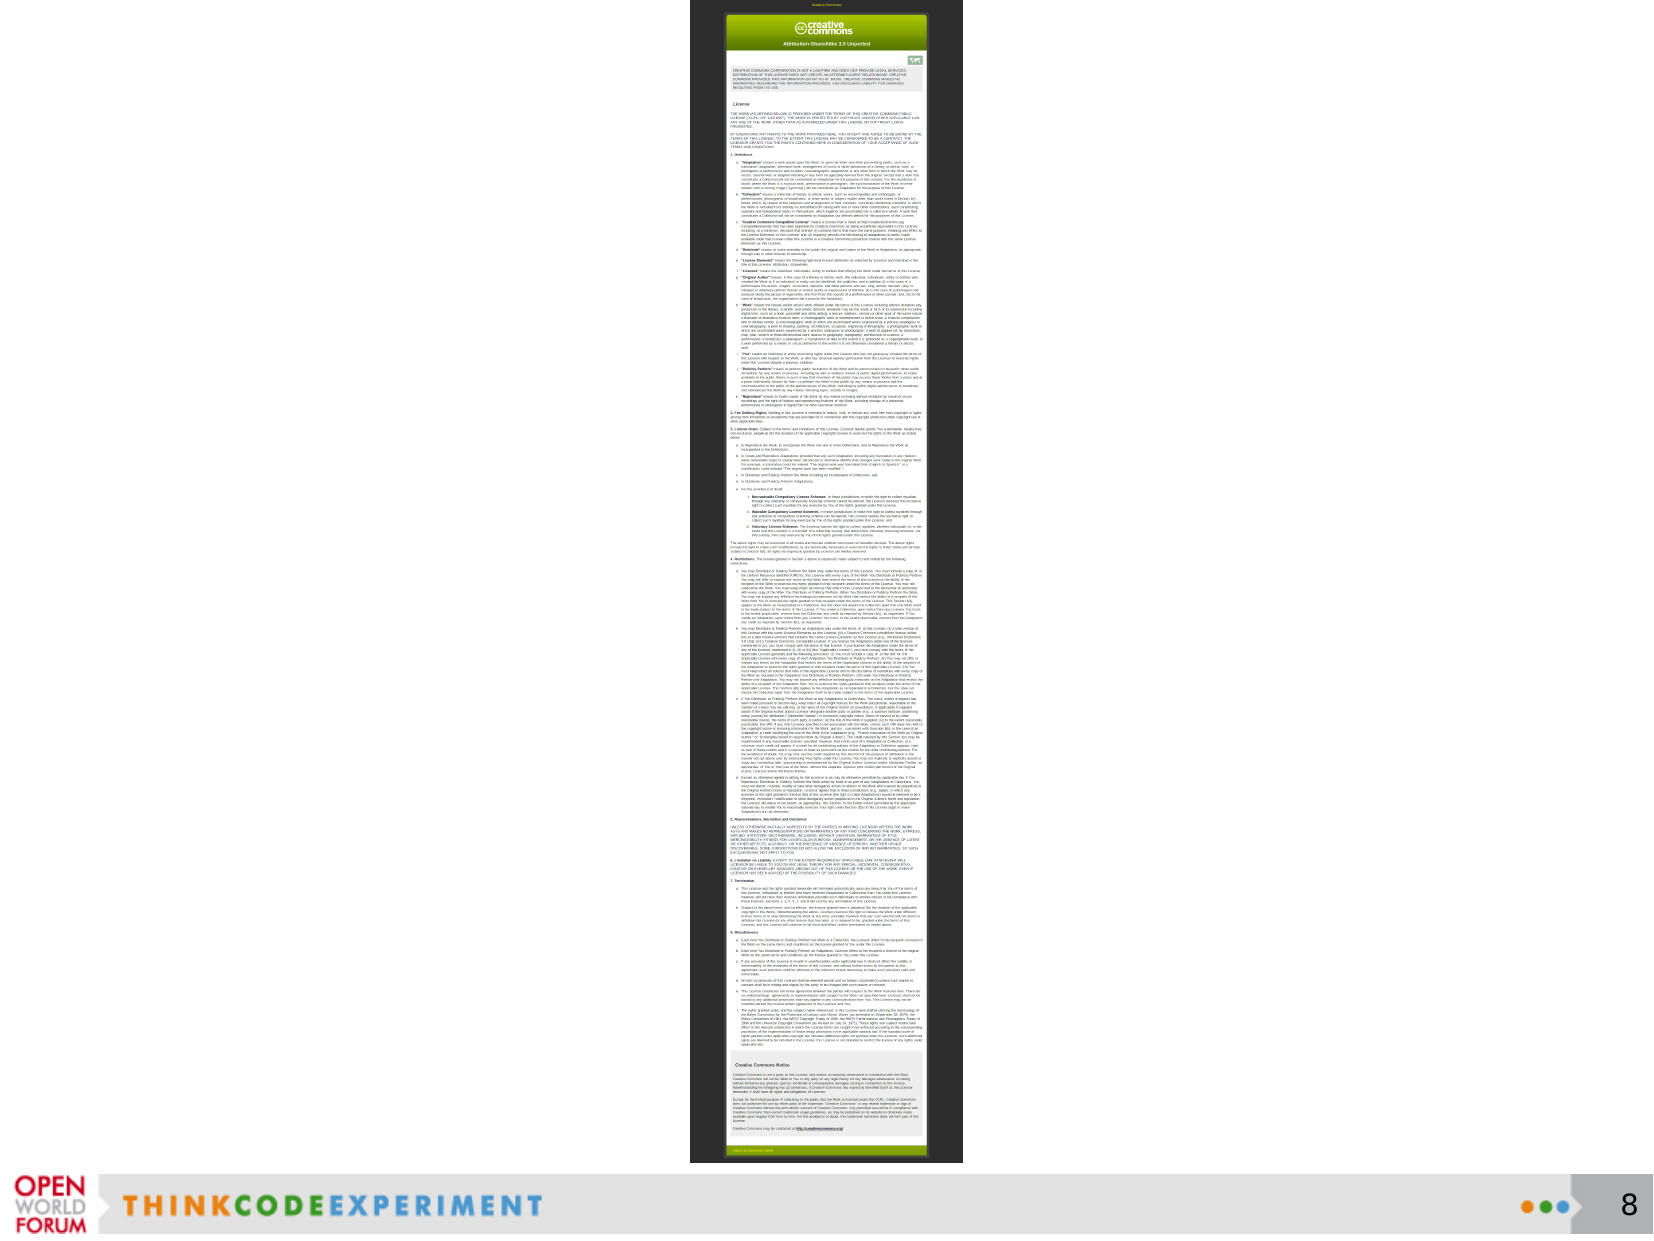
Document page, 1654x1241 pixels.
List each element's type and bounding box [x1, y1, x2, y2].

picture [690, 0, 963, 1163]
picture [0, 1174, 1654, 1234]
